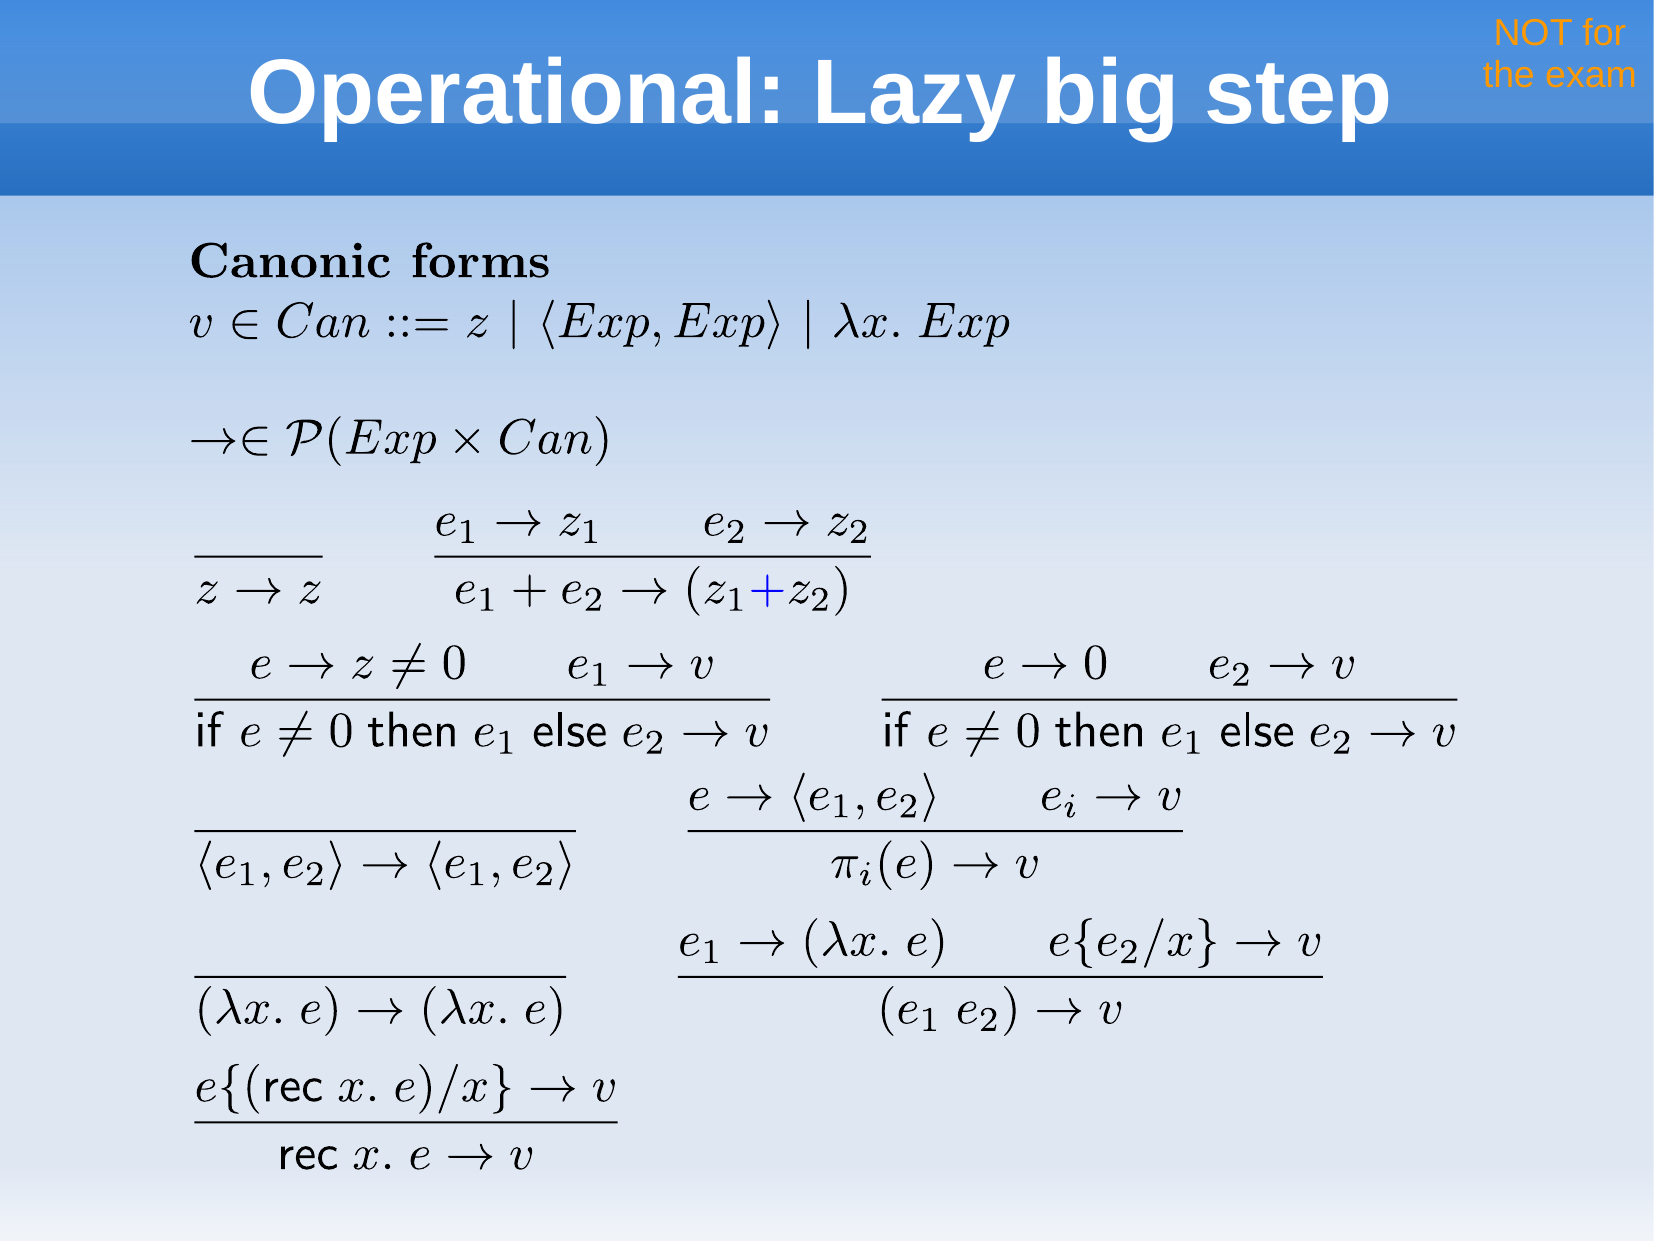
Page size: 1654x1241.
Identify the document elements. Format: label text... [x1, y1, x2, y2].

text_box NOT for the exam [1468, 4, 1652, 104]
text_box [188, 242, 1458, 1170]
picture [0, 0, 1654, 1241]
title Operational: Lazy big step [76, 0, 1565, 188]
